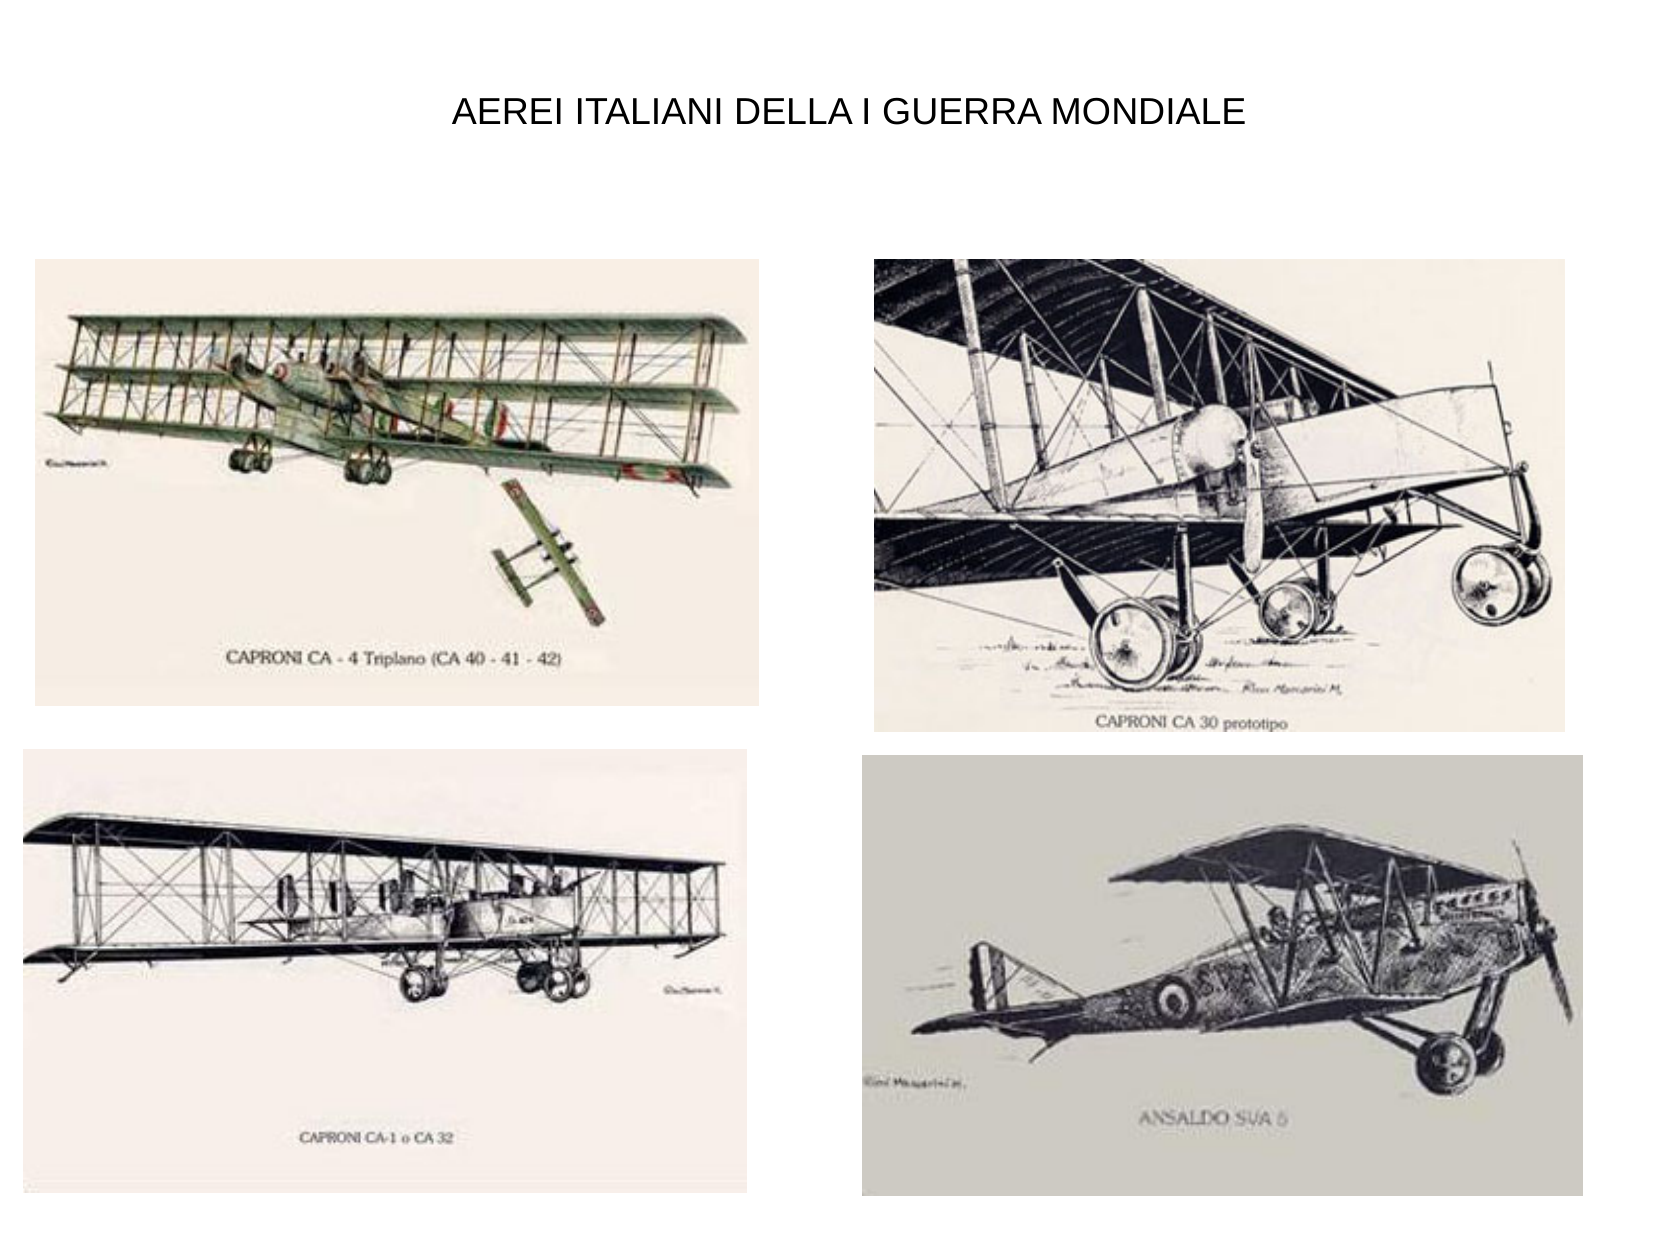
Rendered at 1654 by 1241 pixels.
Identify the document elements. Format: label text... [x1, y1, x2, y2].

picture [874, 259, 1565, 732]
picture [35, 259, 759, 706]
picture [862, 755, 1583, 1196]
picture [23, 749, 747, 1193]
text_box AEREI ITALIANI DELLA I GUERRA MONDIALE [437, 82, 1640, 140]
